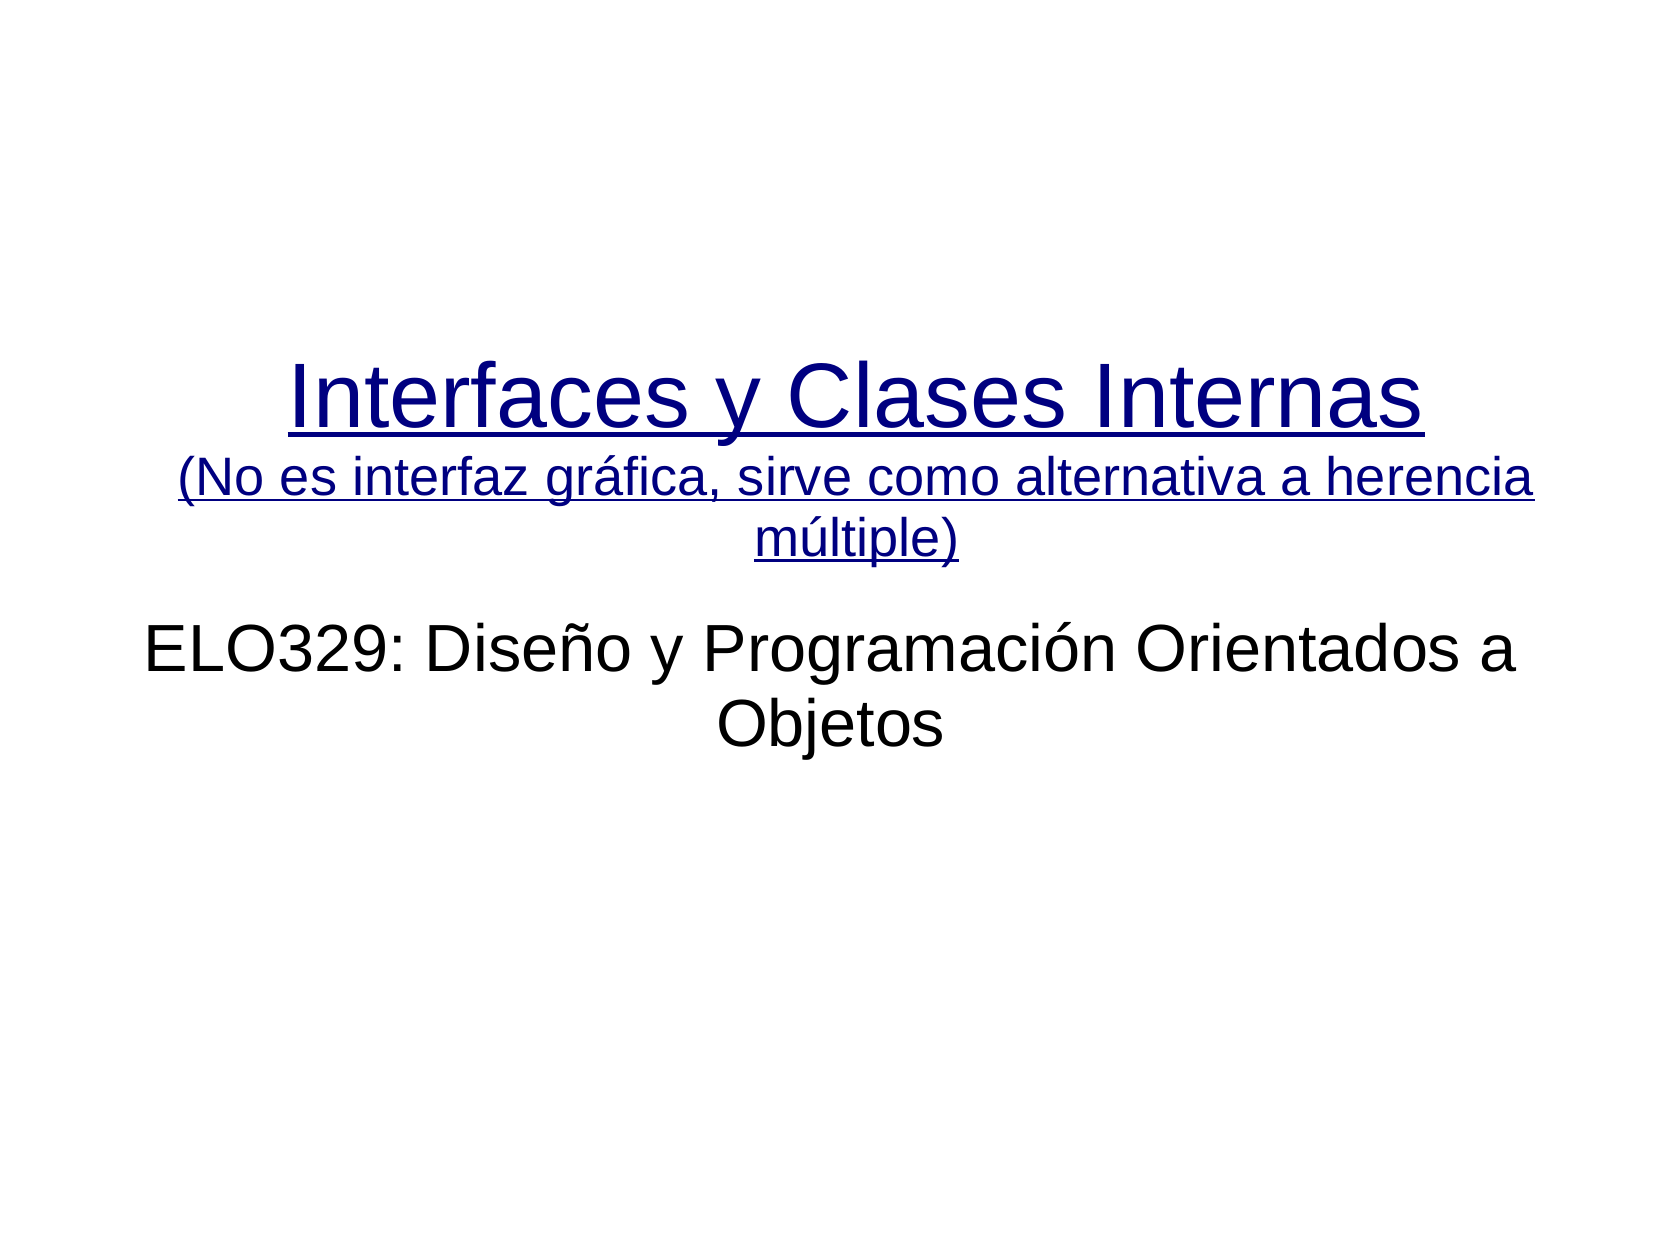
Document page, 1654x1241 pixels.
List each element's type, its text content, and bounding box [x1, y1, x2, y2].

subtitle ELO329: Diseño y Programación Orientados a Objetos [86, 562, 1576, 959]
title Interfaces y Clases Internas (No es interfaz gráfica, sirve como alternativa a herencia múltiple) [112, 365, 1601, 547]
